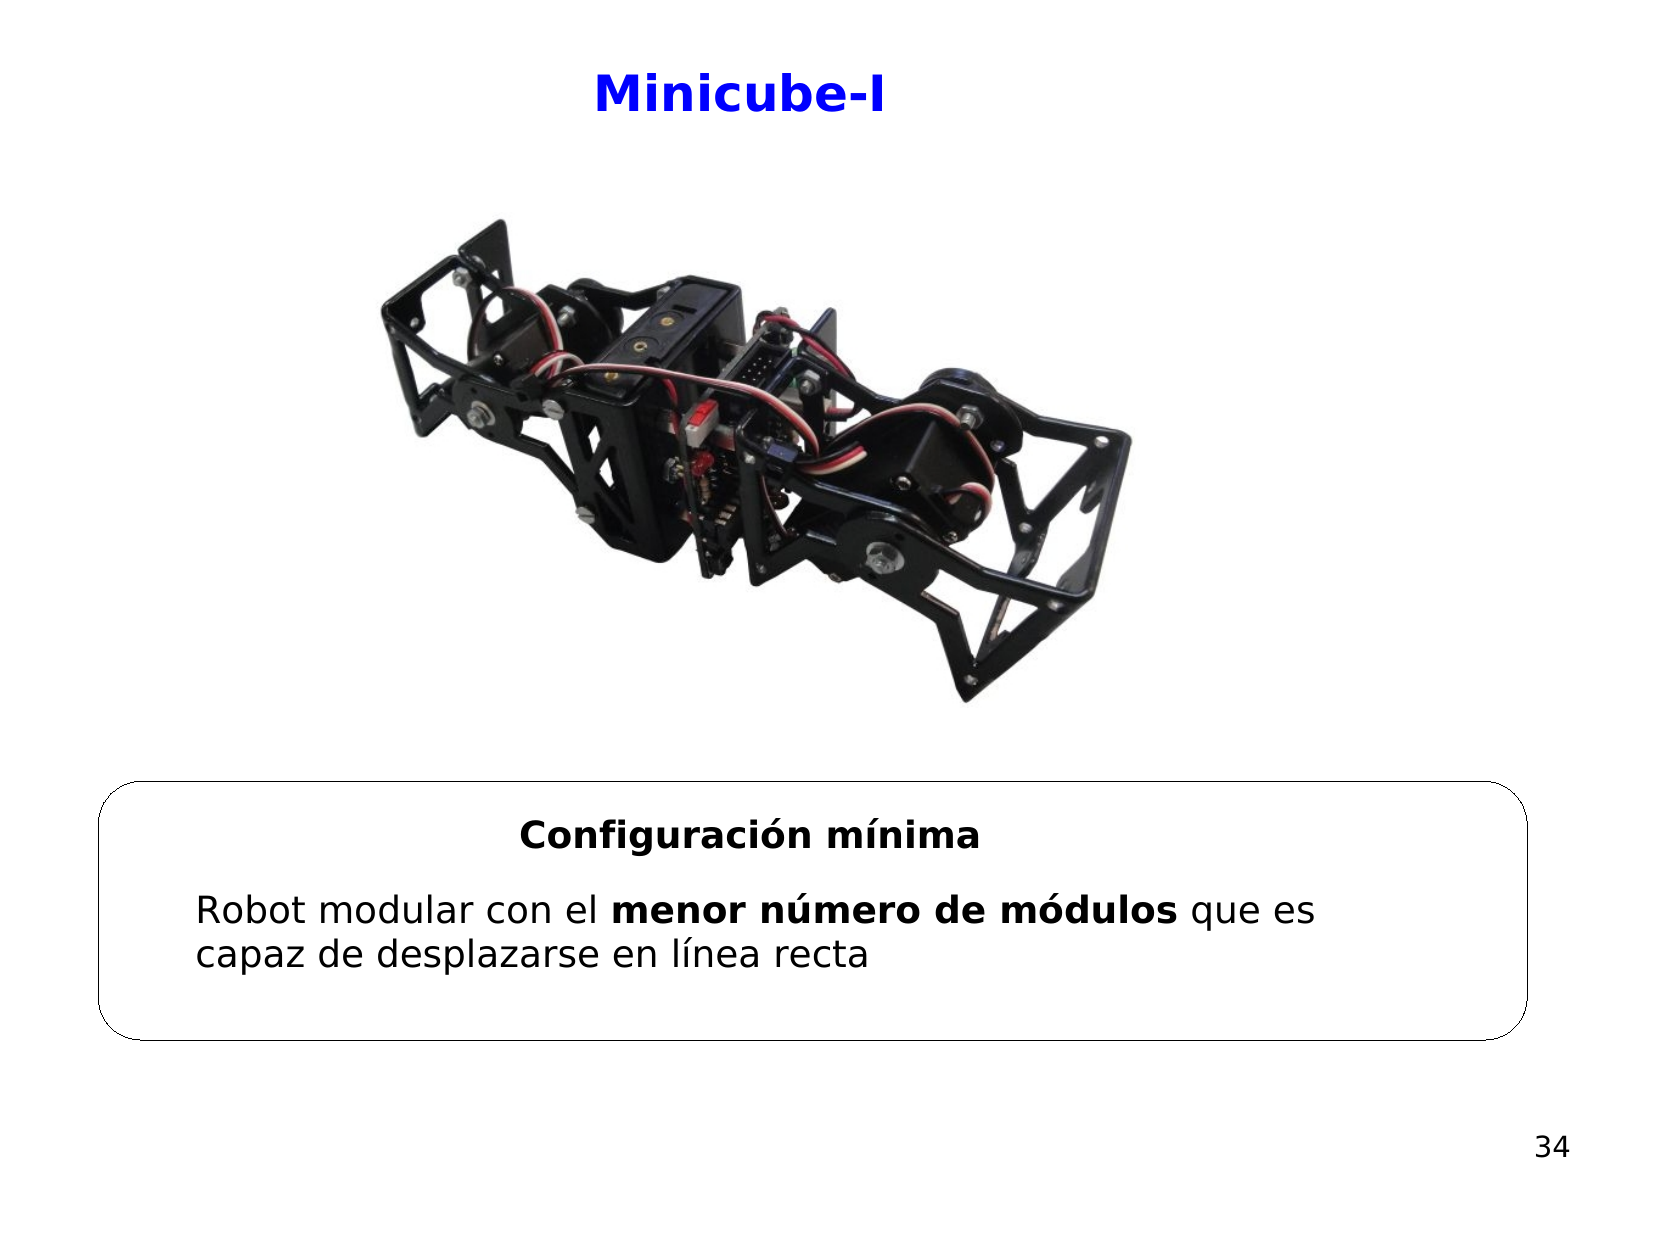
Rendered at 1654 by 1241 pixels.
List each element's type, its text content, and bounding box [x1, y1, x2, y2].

picture [371, 211, 1140, 708]
text_box Robot modular con el menor número de módulos que es capaz de desplazarse en línea recta [180, 881, 1429, 984]
text_box Minicube-I [578, 57, 903, 131]
text_box Configuración mínima [504, 806, 997, 869]
